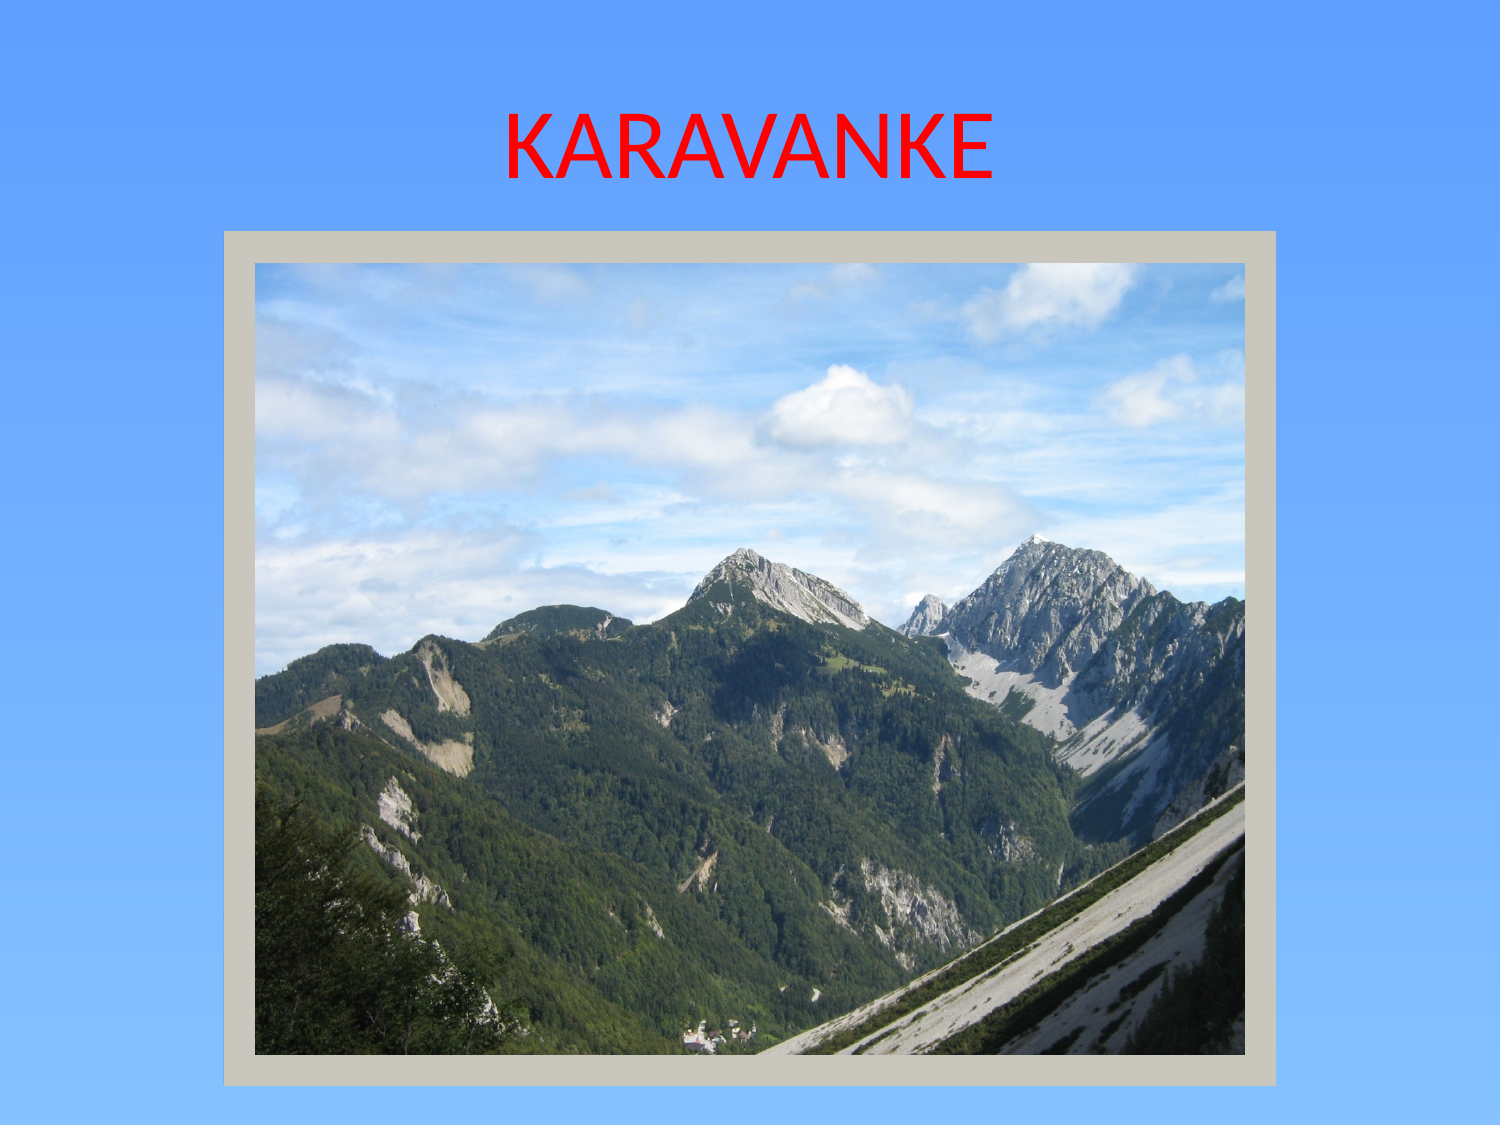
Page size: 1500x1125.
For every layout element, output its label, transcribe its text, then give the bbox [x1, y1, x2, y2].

title KARAVANKE [75, 45, 1425, 233]
picture [255, 262, 1245, 1055]
